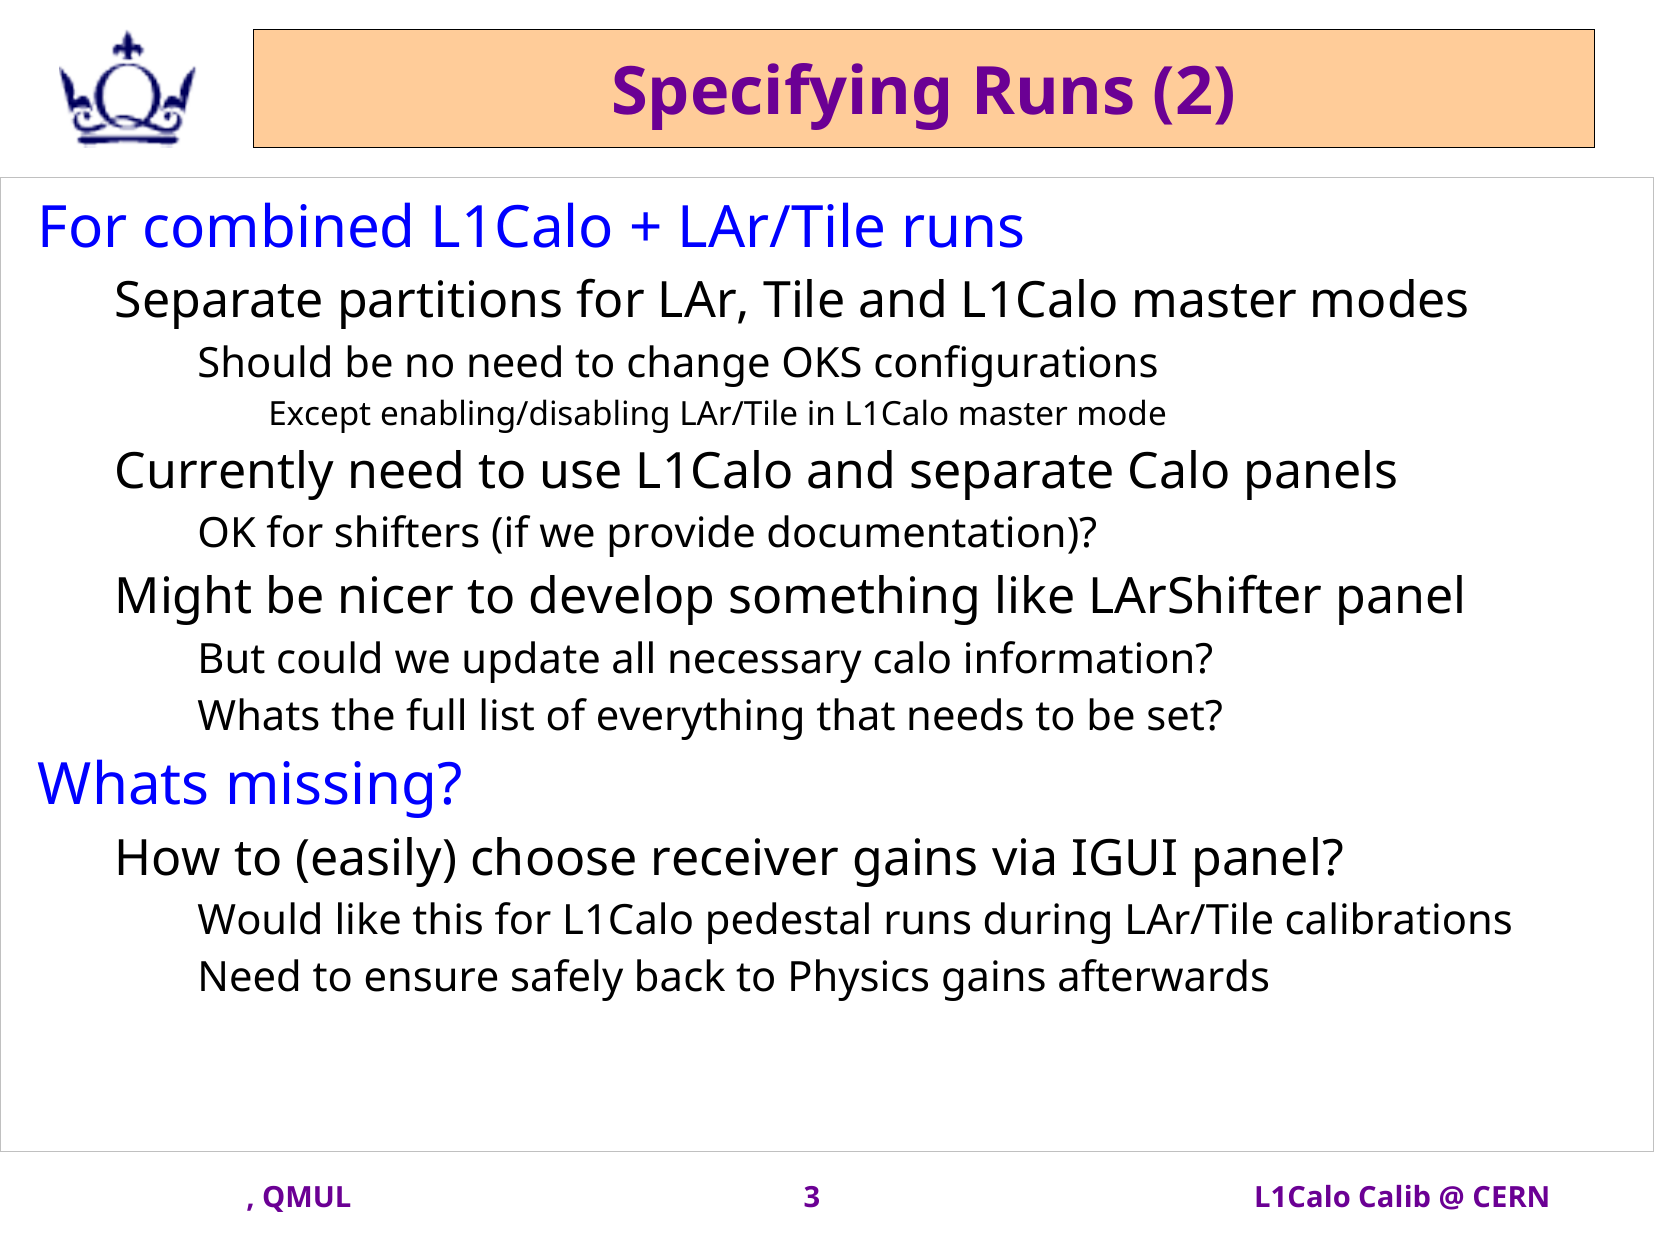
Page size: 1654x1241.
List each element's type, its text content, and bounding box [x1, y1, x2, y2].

picture [59, 29, 200, 148]
list For combined L1Calo + LAr/Tile runs Separate partitions for LAr, Tile and L1Calo master modes Should be no need to change OKS configurations Except enabling/disabling LAr/Tile in L1Calo master mode Currently need to use L1Calo and separate Calo panels OK for shifters (if we provide documentation)? Might be nicer to develop something like LArShifter panel But could we update all necessary calo information? Whats the full list of everything that needs to be set? Whats missing? How to (easily) choose receiver gains via IGUI panel? Would like this for L1Calo pedestal runs during LAr/Tile calibrations Need to ensure safely back to Physics gains afterwards [20, 185, 1632, 1152]
title Specifying Runs (2) [253, 29, 1595, 148]
